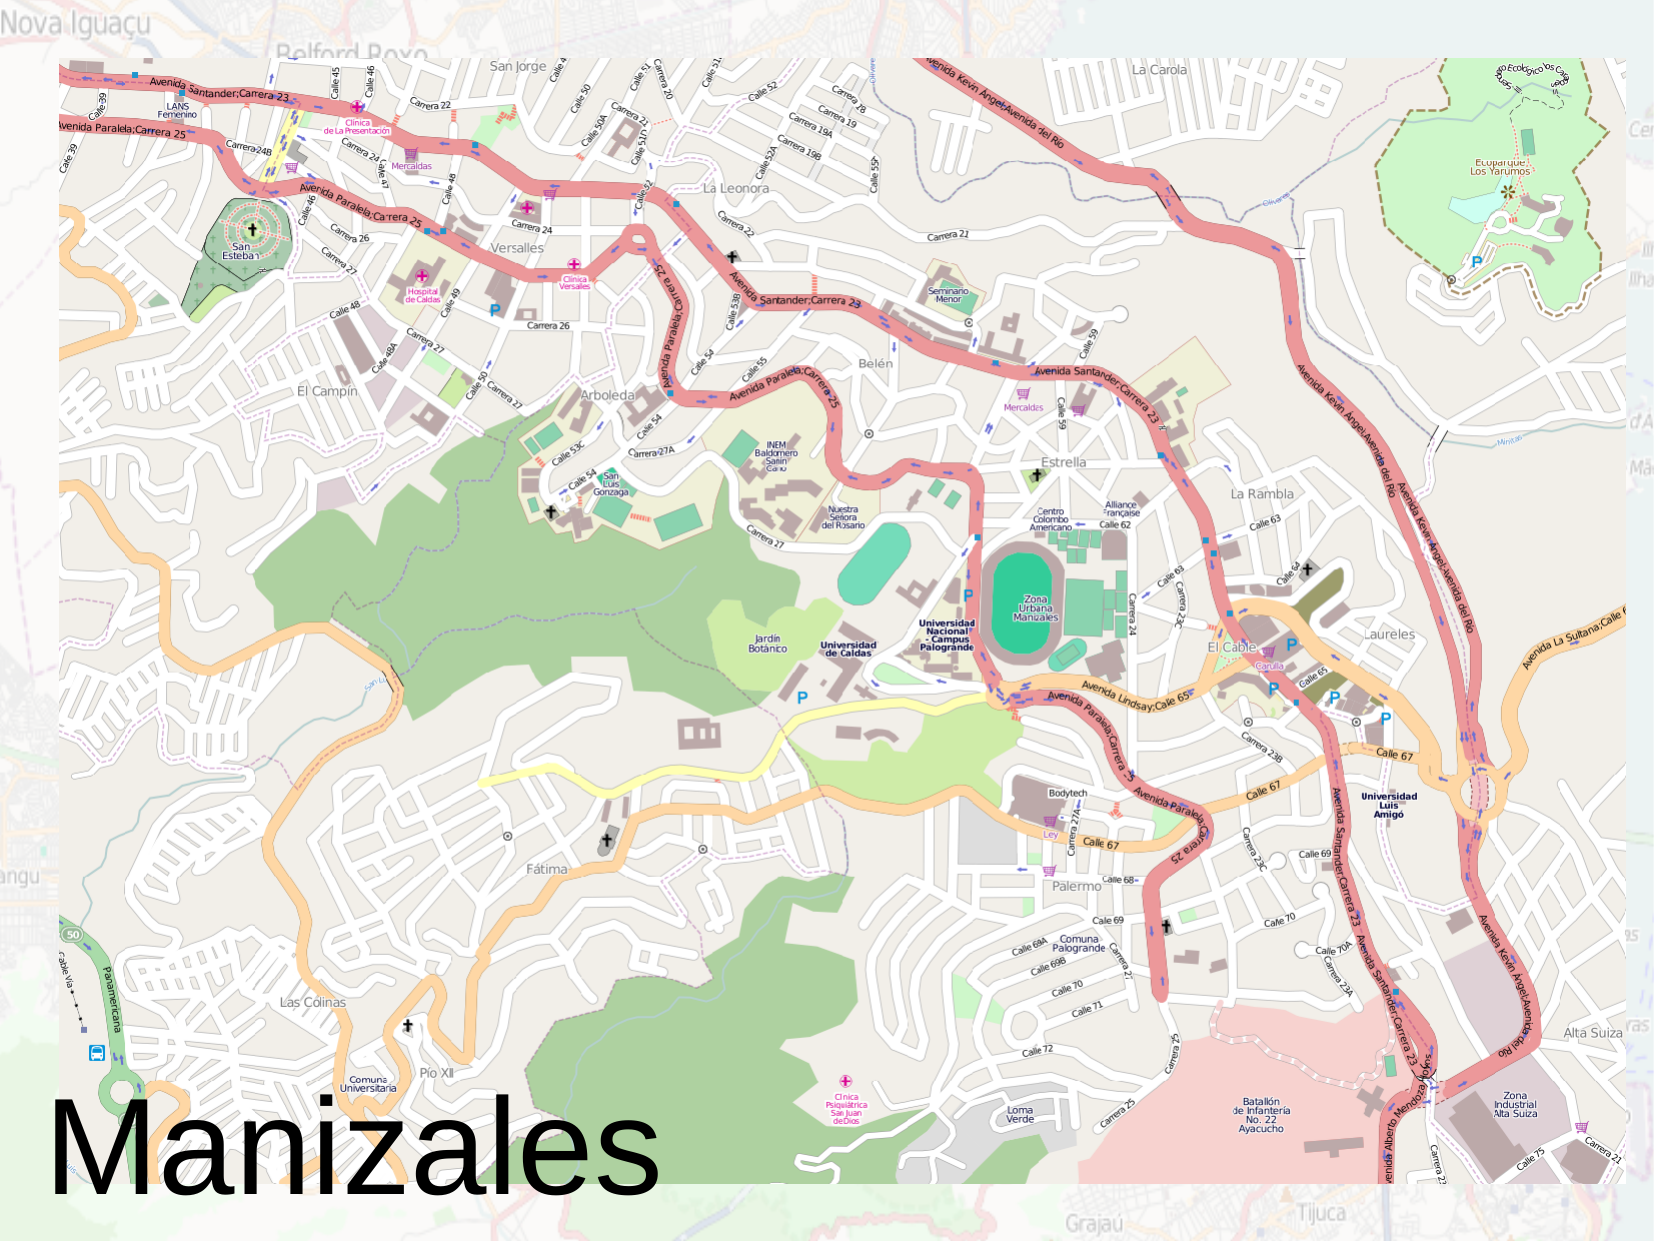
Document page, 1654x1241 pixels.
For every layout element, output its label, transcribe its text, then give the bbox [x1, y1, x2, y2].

picture [59, 58, 1626, 1185]
text_box Manizales [29, 1063, 679, 1232]
